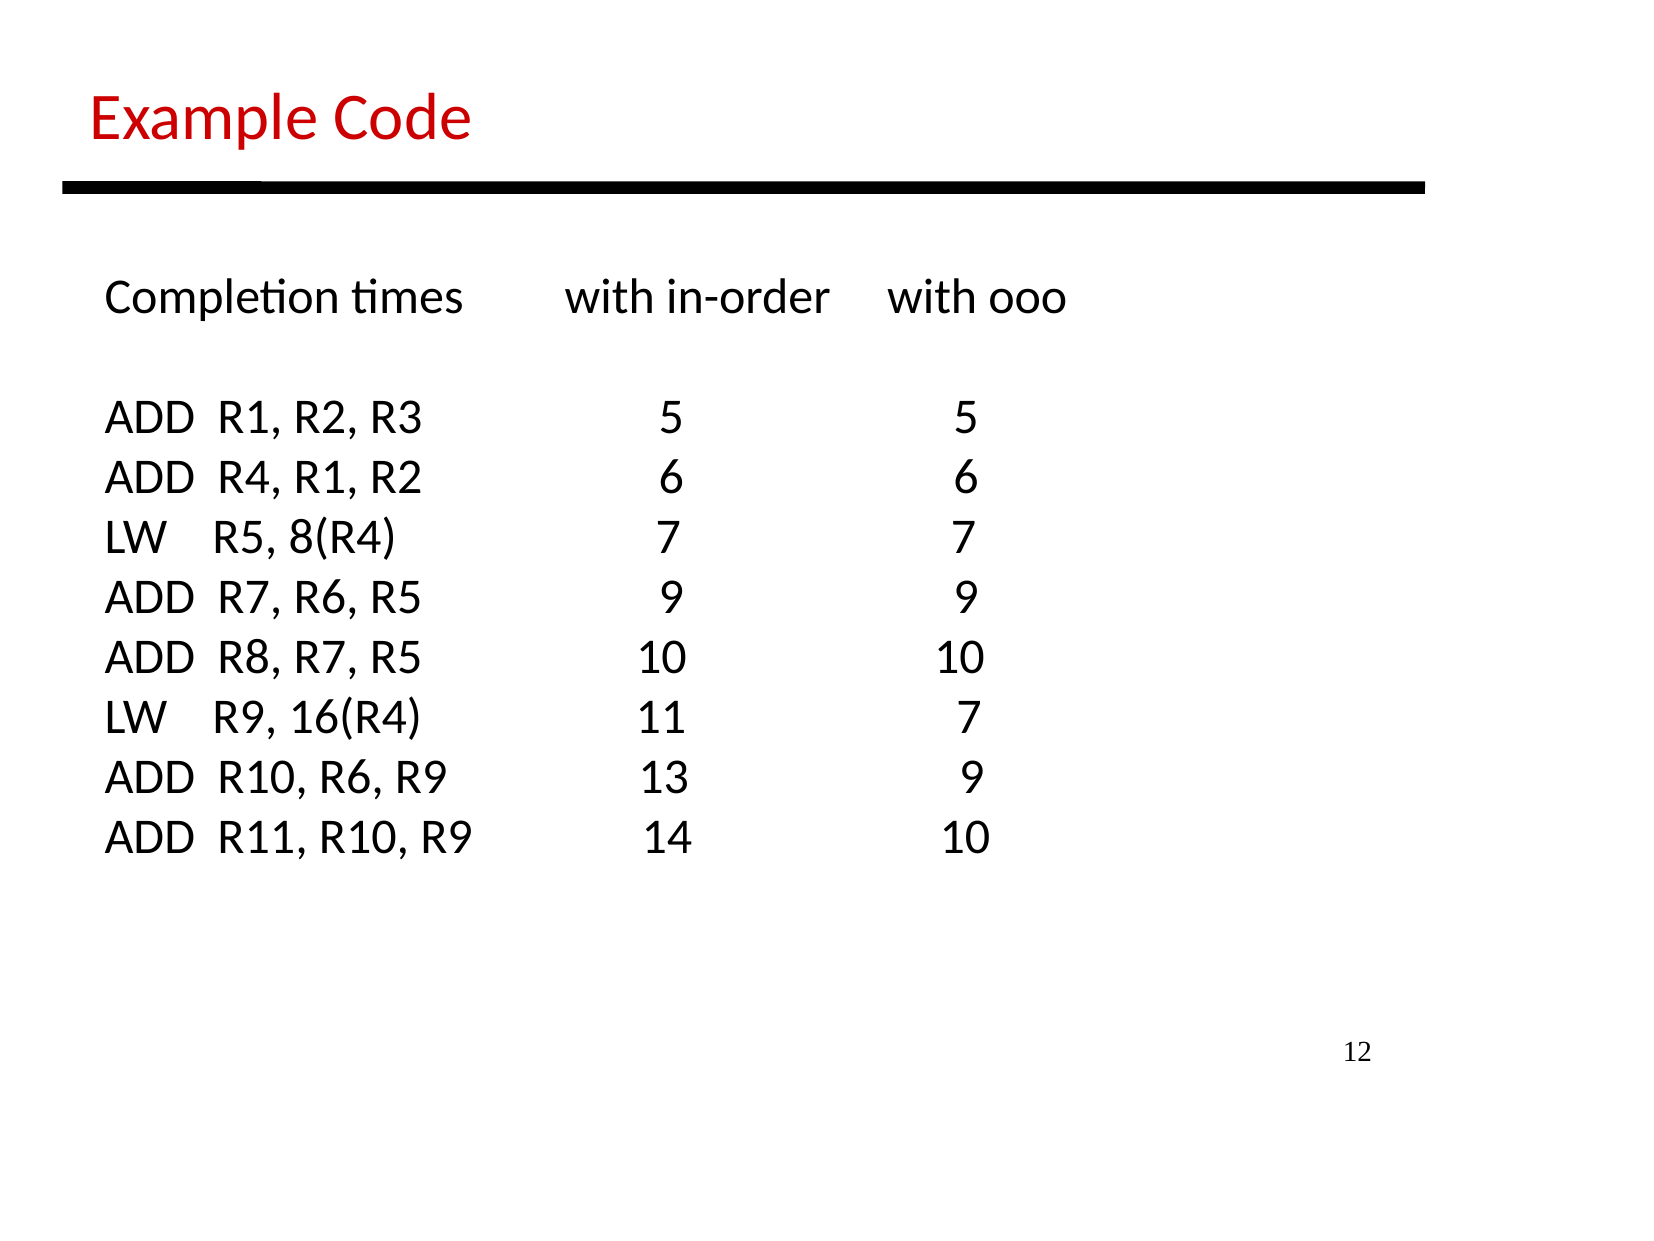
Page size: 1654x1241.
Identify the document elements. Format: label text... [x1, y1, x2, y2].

text_box Example Code [74, 65, 488, 160]
text_box Completion times with in-order with ooo ADD R1, R2, R3 5 5 ADD R4, R1, R2 6 6 LW R5, 8(R4) 7 7 ADD R7, R6, R5 9 9 ADD R8, R7, R5 10 10 LW R9, 16(R4) 11 7 ADD R10, R6, R9 13 9 ADD R11, R10, R9 14 10 [89, 256, 1083, 872]
slide_number <number> [1074, 1025, 1388, 1100]
